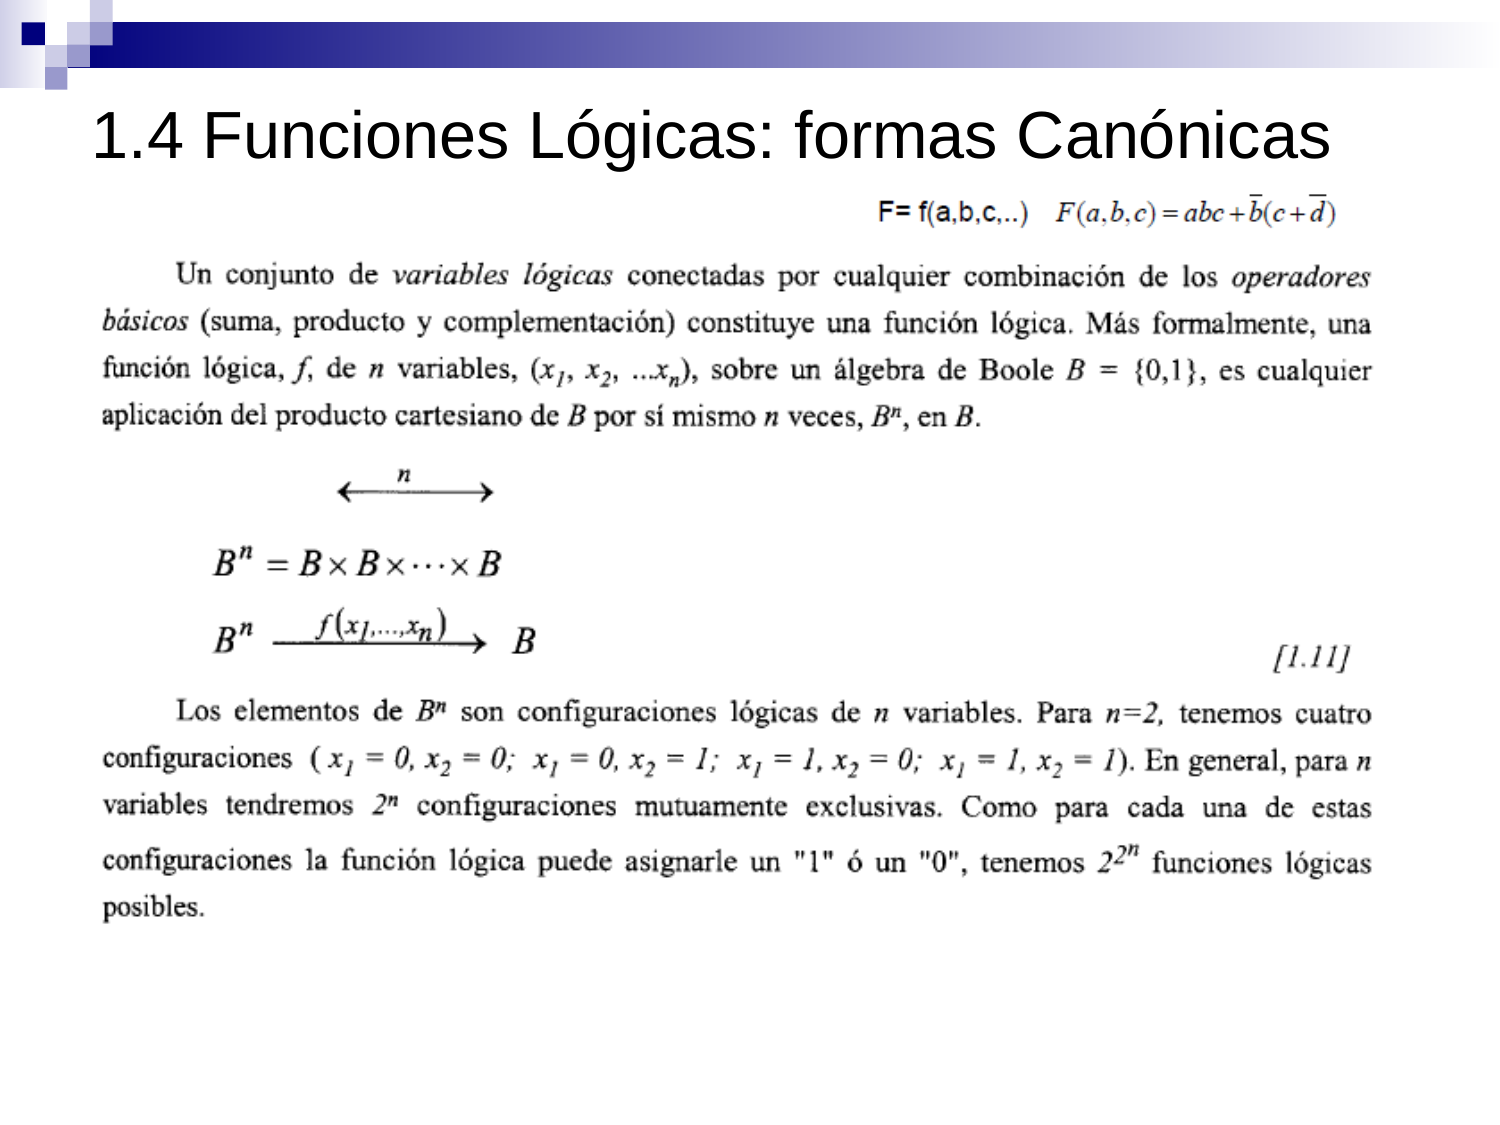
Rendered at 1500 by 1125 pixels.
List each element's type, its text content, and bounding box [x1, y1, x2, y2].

title 1.4 Funciones Lógicas: formas Canónicas [76, 78, 1427, 185]
picture [64, 182, 1400, 930]
